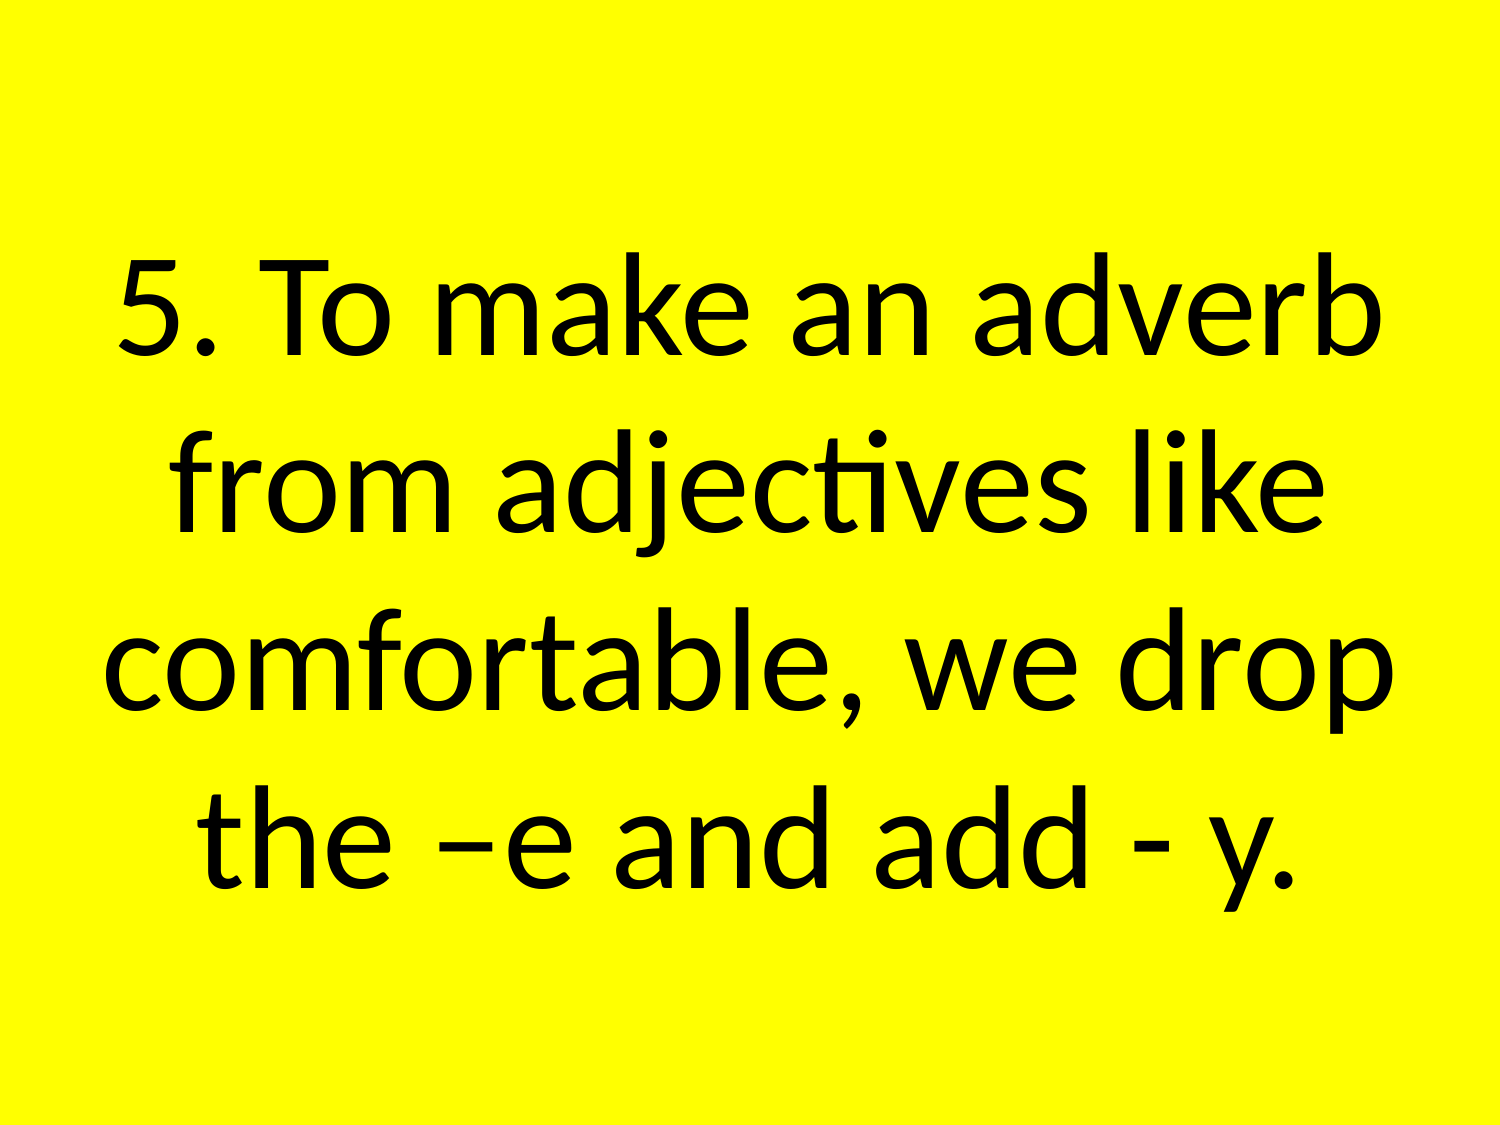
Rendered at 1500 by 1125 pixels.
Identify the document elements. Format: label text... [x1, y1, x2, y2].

title 5. To make an adverb from adjectives like comfortable, we drop the –e and add - y. [0, 0, 1500, 1125]
